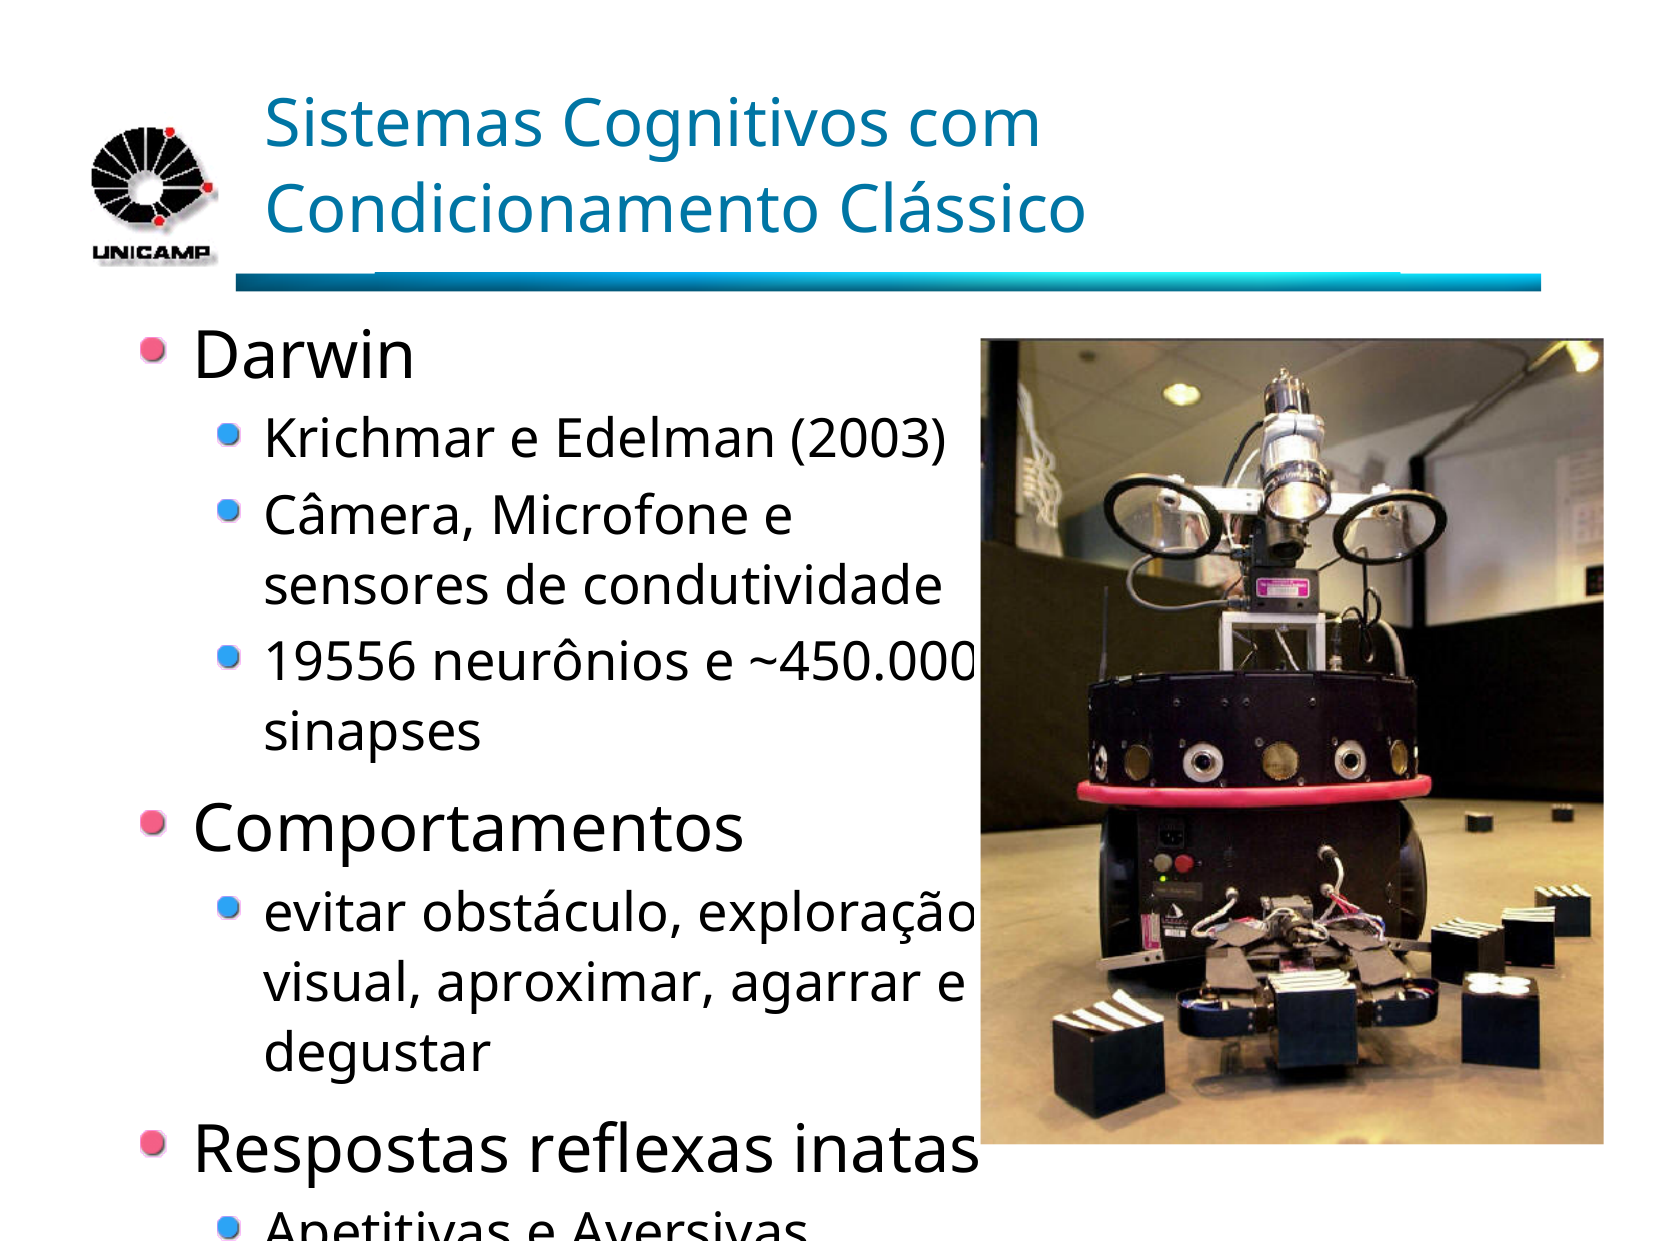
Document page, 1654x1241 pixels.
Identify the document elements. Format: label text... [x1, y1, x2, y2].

title Sistemas Cognitivos com Condicionamento Clássico [264, 42, 1534, 250]
picture [125, 272, 1654, 295]
picture [974, 332, 1612, 1152]
picture [216, 1215, 242, 1241]
list Darwin Krichmar e Edelman (2003) Câmera, Microfone e sensores de condutividade 19556 neurônios e ~450.000 sinapses Comportamentos evitar obstáculo, exploração visual, aproximar, agarrar e degustar Respostas reflexas inatas Apetitivas e Aversivas [121, 309, 1534, 1169]
